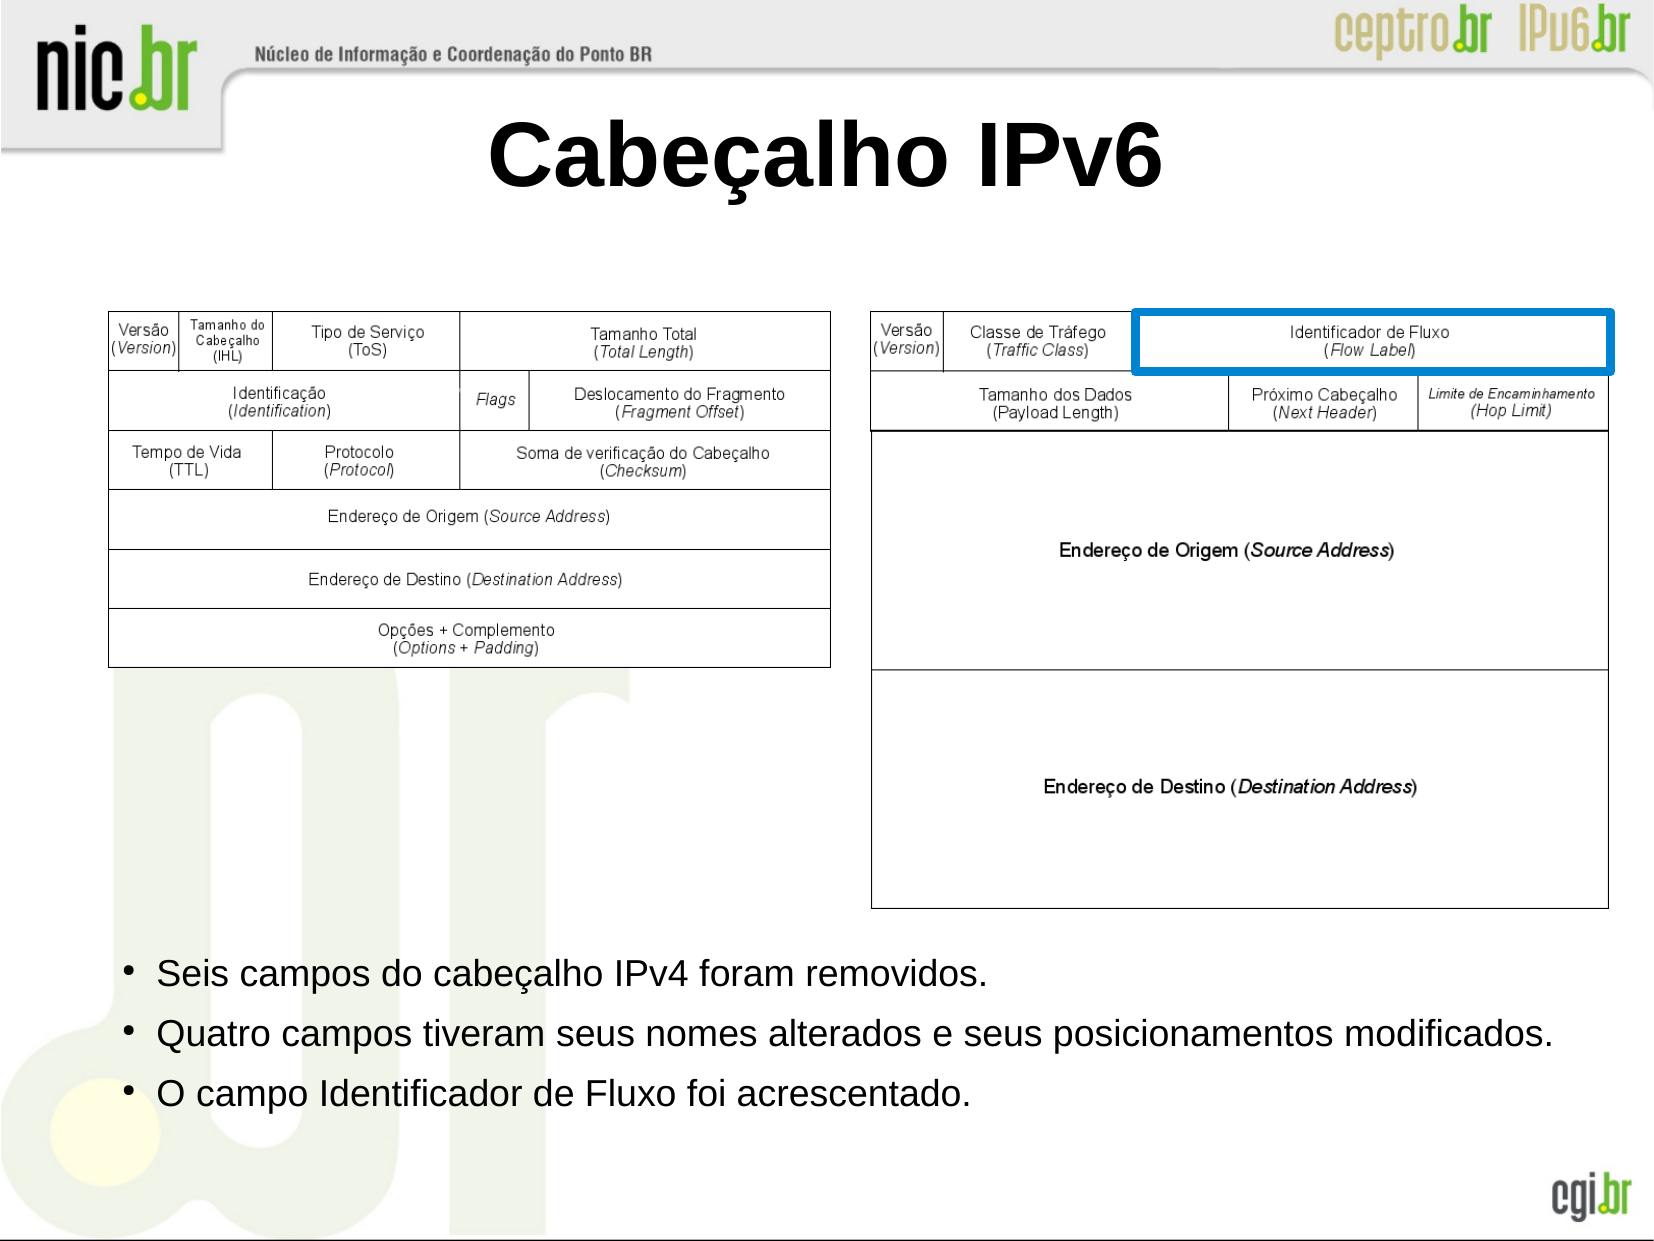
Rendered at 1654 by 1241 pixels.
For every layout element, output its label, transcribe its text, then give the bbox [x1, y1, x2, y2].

text_box Cabeçalho IPv6 [88, 97, 1565, 215]
text_box [76, 283, 772, 316]
picture [0, 0, 1654, 1241]
text_box Seis campos do cabeçalho IPv4 foram removidos. Quatro campos tiveram seus nomes alterados e seus posicionamentos modificados. O campo Identificador de Fluxo foi acrescentado. [107, 945, 1609, 999]
